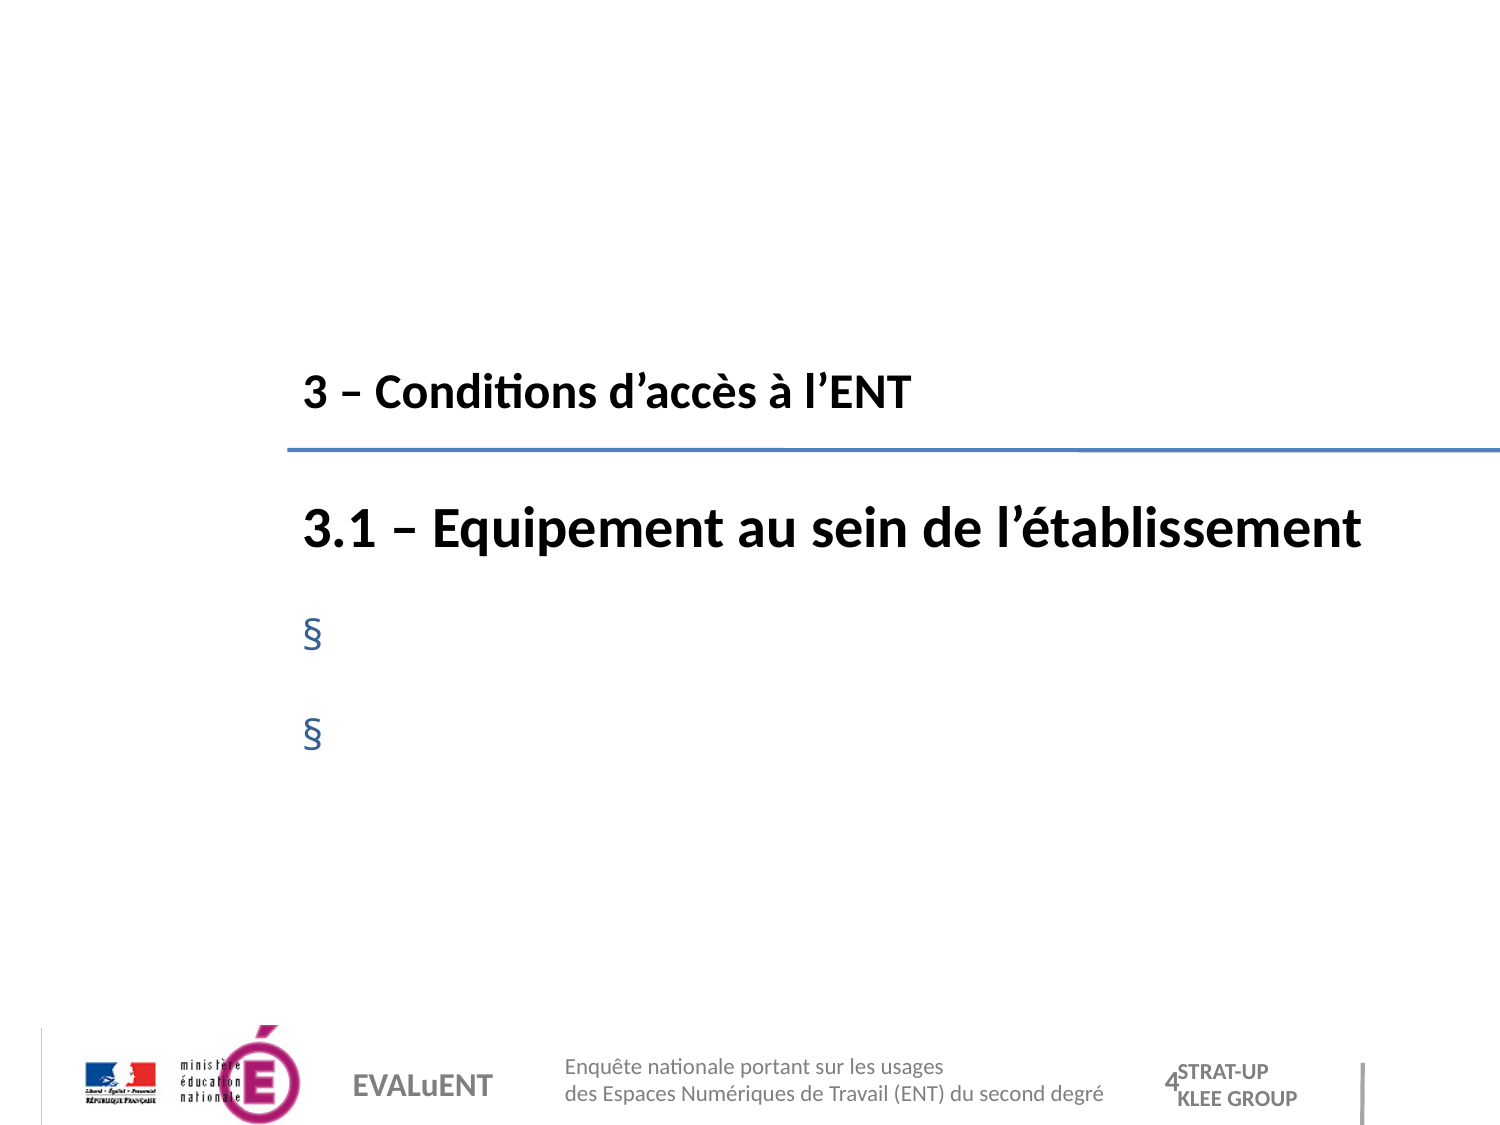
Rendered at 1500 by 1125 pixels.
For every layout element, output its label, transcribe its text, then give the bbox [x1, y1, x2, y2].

text_box 3 – Conditions d’accès à l’ENT 3.1 – Equipement au sein de l’établissement [287, 291, 1438, 763]
text_box [1074, 1050, 1426, 1110]
